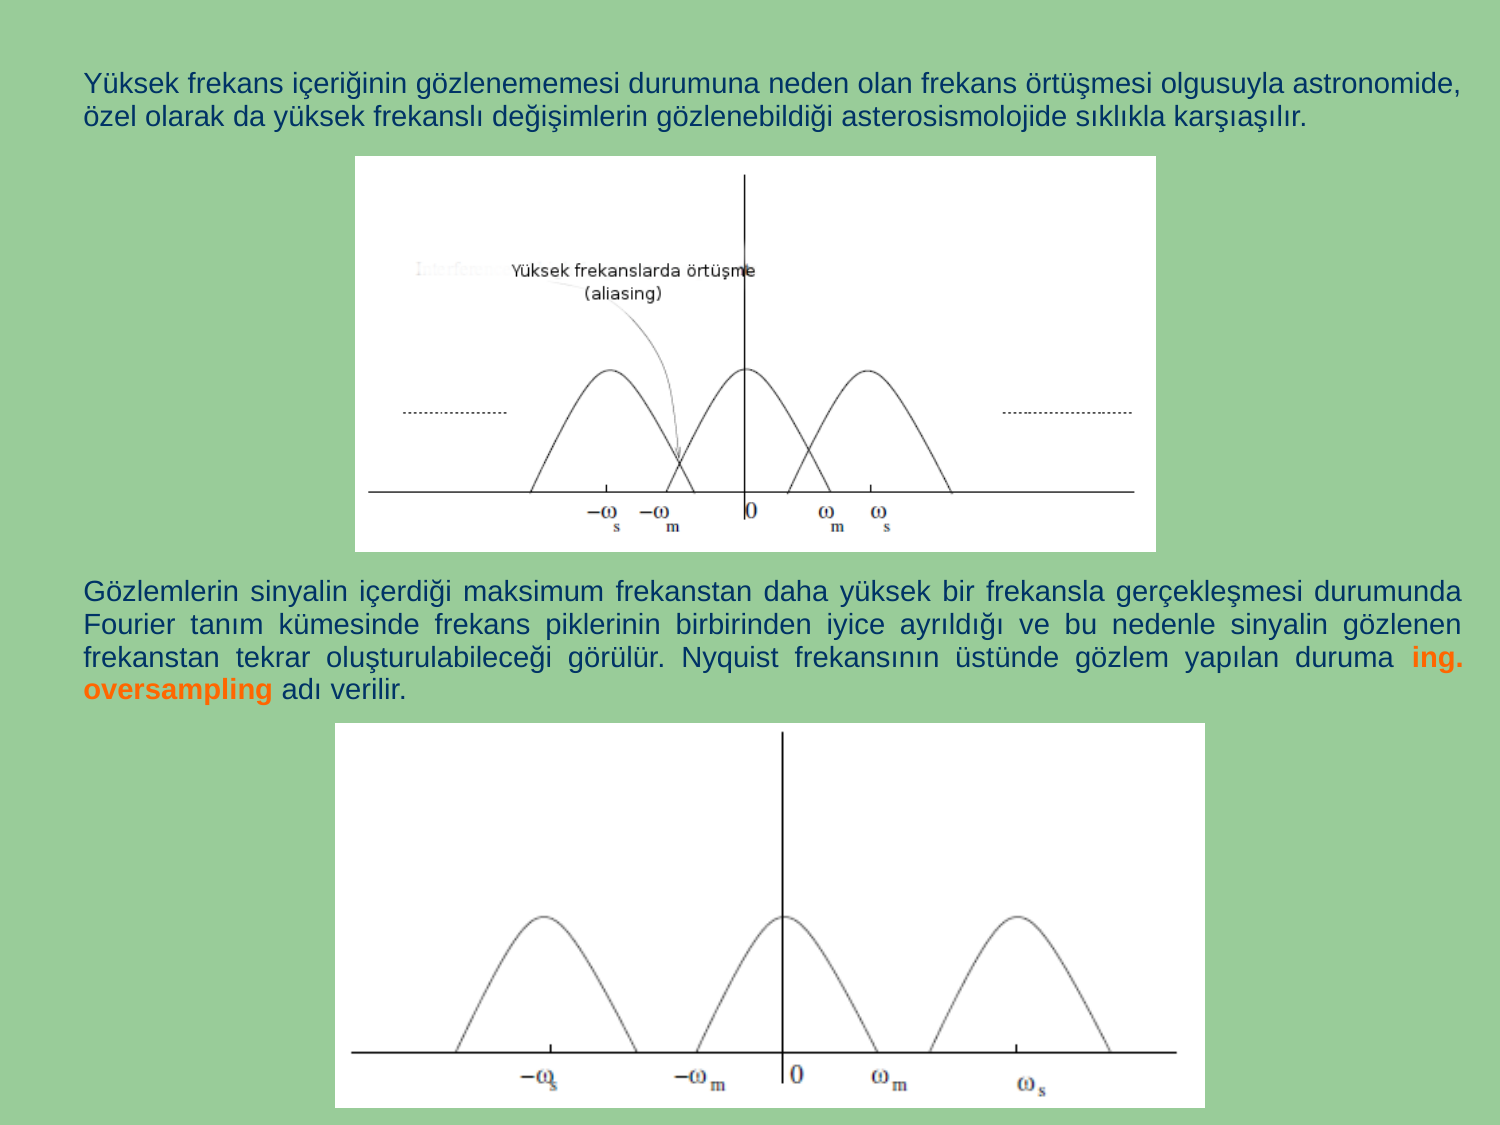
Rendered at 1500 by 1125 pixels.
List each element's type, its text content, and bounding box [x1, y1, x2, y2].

text_box Gözlemlerin sinyalin içerdiği maksimum frekanstan daha yüksek bir frekansla gerçekleşmesi durumunda Fourier tanım kümesinde frekans piklerinin birbirinden iyice ayrıldığı ve bu nedenle sinyalin gözlenen frekanstan tekrar oluşturulabileceği görülür. Nyquist frekansının üstünde gözlem yapılan duruma ing. oversampling adı verilir. [68, 567, 1479, 714]
picture [335, 723, 1205, 1108]
picture [355, 156, 1156, 552]
text_box Yüksek frekans içeriğinin gözlenememesi durumuna neden olan frekans örtüşmesi olgusuyla astronomide, özel olarak da yüksek frekanslı değişimlerin gözlenebildiği asterosismolojide sıklıkla karşıaşılır. [68, 60, 1479, 150]
